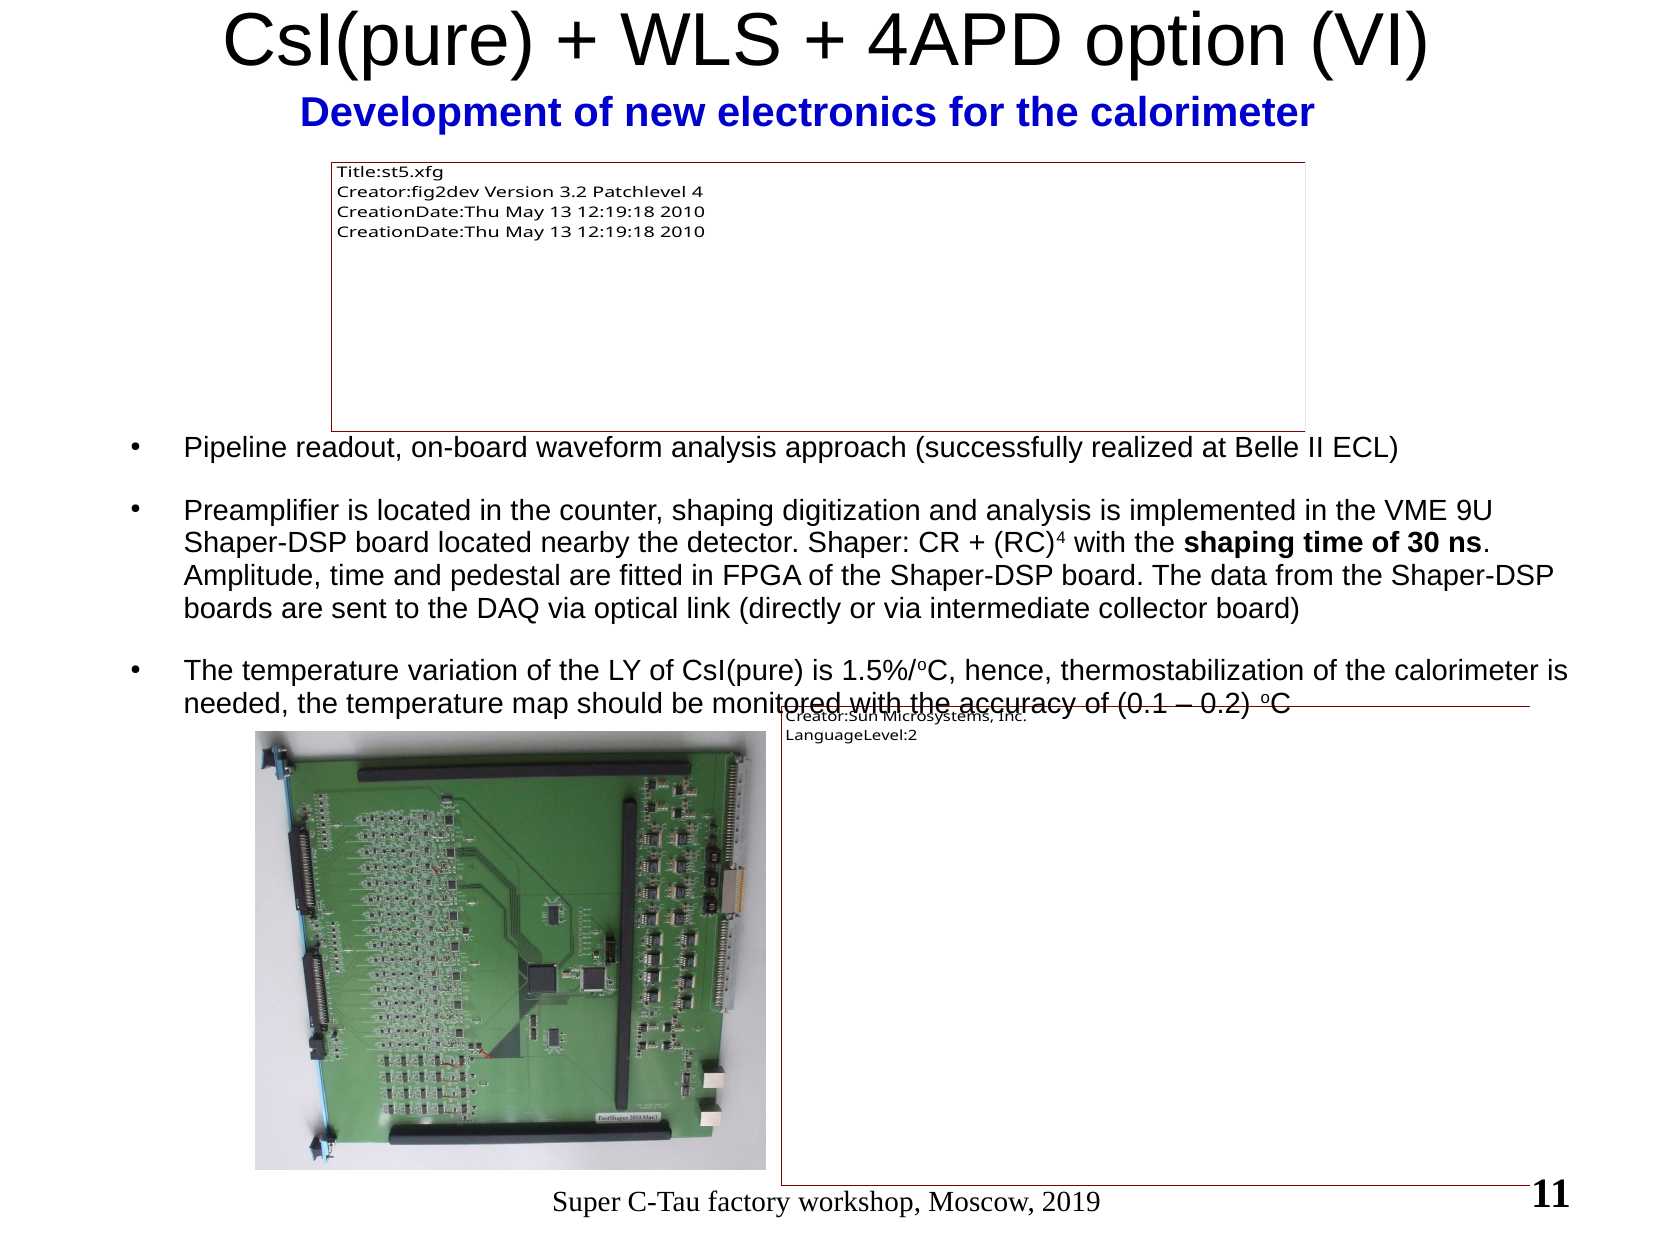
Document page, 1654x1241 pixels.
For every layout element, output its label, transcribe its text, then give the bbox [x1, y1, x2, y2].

title CsI(pure) + WLS + 4APD option (VI) [82, 0, 1571, 82]
list Pipeline readout, on-board waveform analysis approach (successfully realized at Belle II ECL) Preamplifier is located in the counter, shaping digitization and analysis is implemented in the VME 9U Shaper-DSP board located nearby the detector. Shaper: CR + (RC)4 with the shaping time of 30 ns. Amplitude, time and pedestal are fitted in FPGA of the Shaper-DSP board. The data from the Shaper-DSP boards are sent to the DAQ via optical link (directly or via intermediate collector board) The temperature variation of the LY of CsI(pure) is 1.5%/oC, hence, thermostabilization of the calorimeter is needed, the temperature map should be monitored with the accuracy of (0.1 – 0.2) oC [112, 431, 1583, 732]
picture [255, 731, 766, 1171]
picture [780, 732, 1531, 1186]
picture [330, 161, 1306, 431]
text_box Development of new electronics for the calorimeter [285, 81, 1331, 144]
